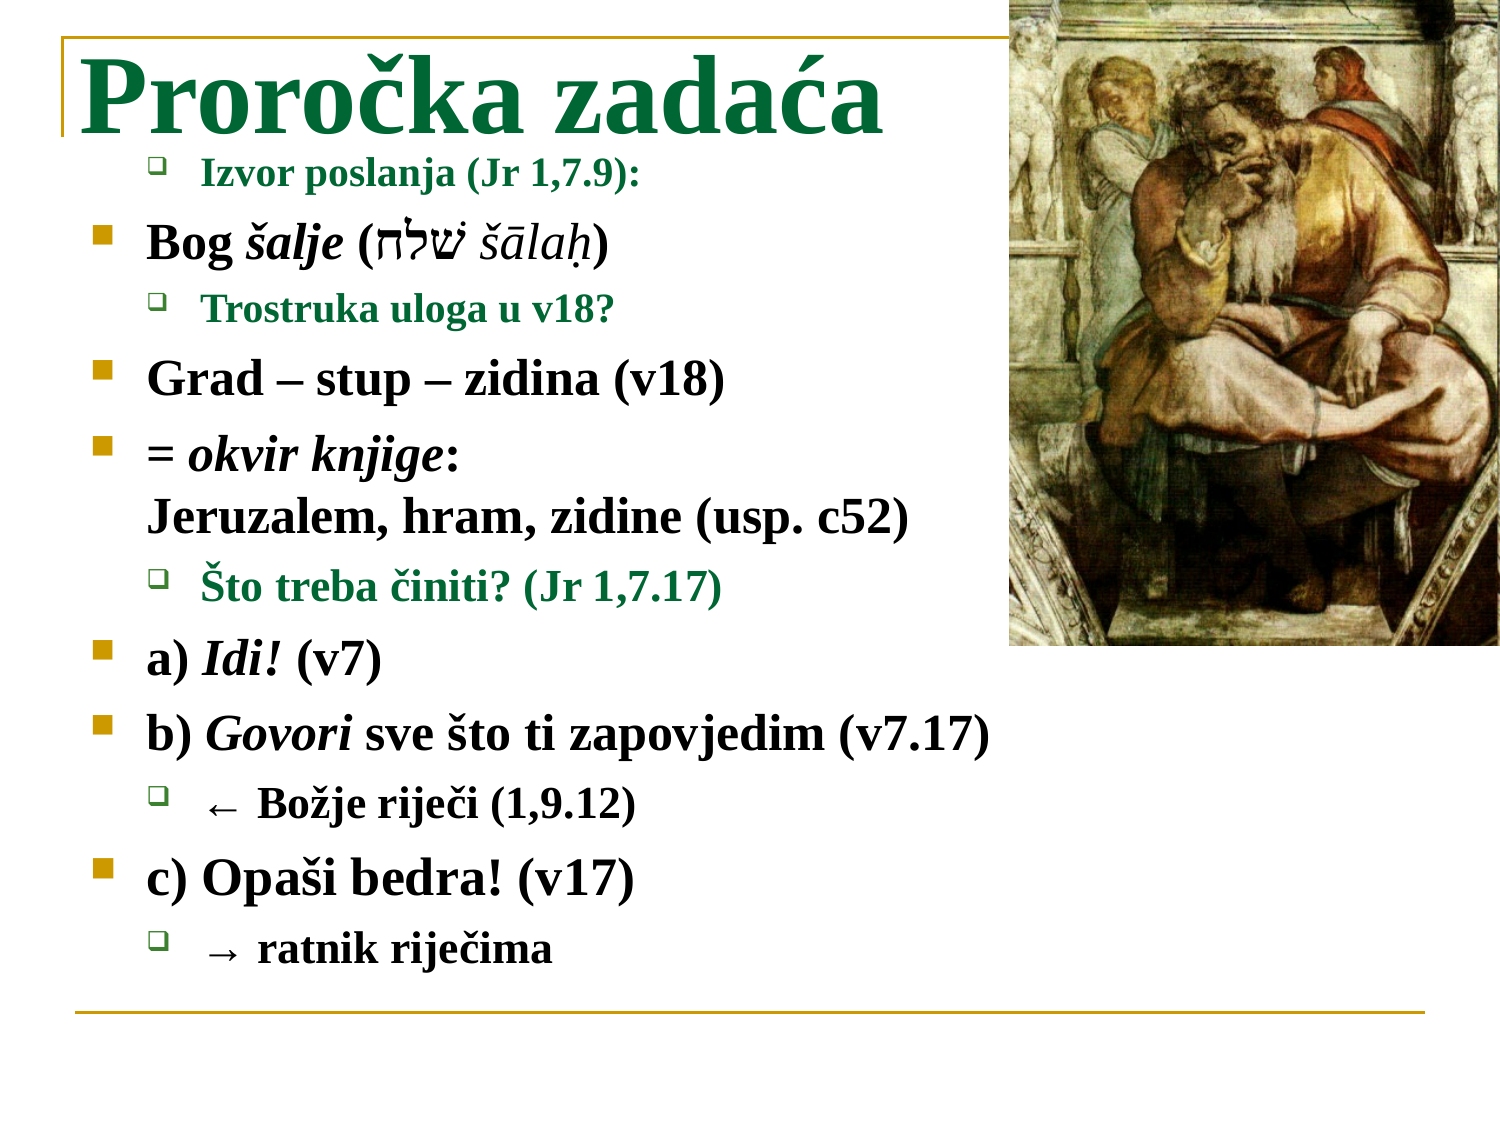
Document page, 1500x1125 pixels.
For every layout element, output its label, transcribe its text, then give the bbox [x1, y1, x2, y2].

picture [1009, 0, 1500, 646]
list Izvor poslanja (Jr 1,7.9): Bog šalje (שׁלח šālaḥ) Trostruka uloga u v18? Grad – stup – zidina (v18) = okvir knjige: Jeruzalem, hram, zidine (usp. c52) Što treba činiti? (Jr 1,7.17) a) Idi! (v7) b) Govori sve što ti zapovjedim (v7.17) ← Božje riječi (1,9.12) c) Opaši bedra! (v17) → ratnik riječima [75, 137, 1426, 1006]
title Proročka zadaća [64, 13, 1009, 201]
